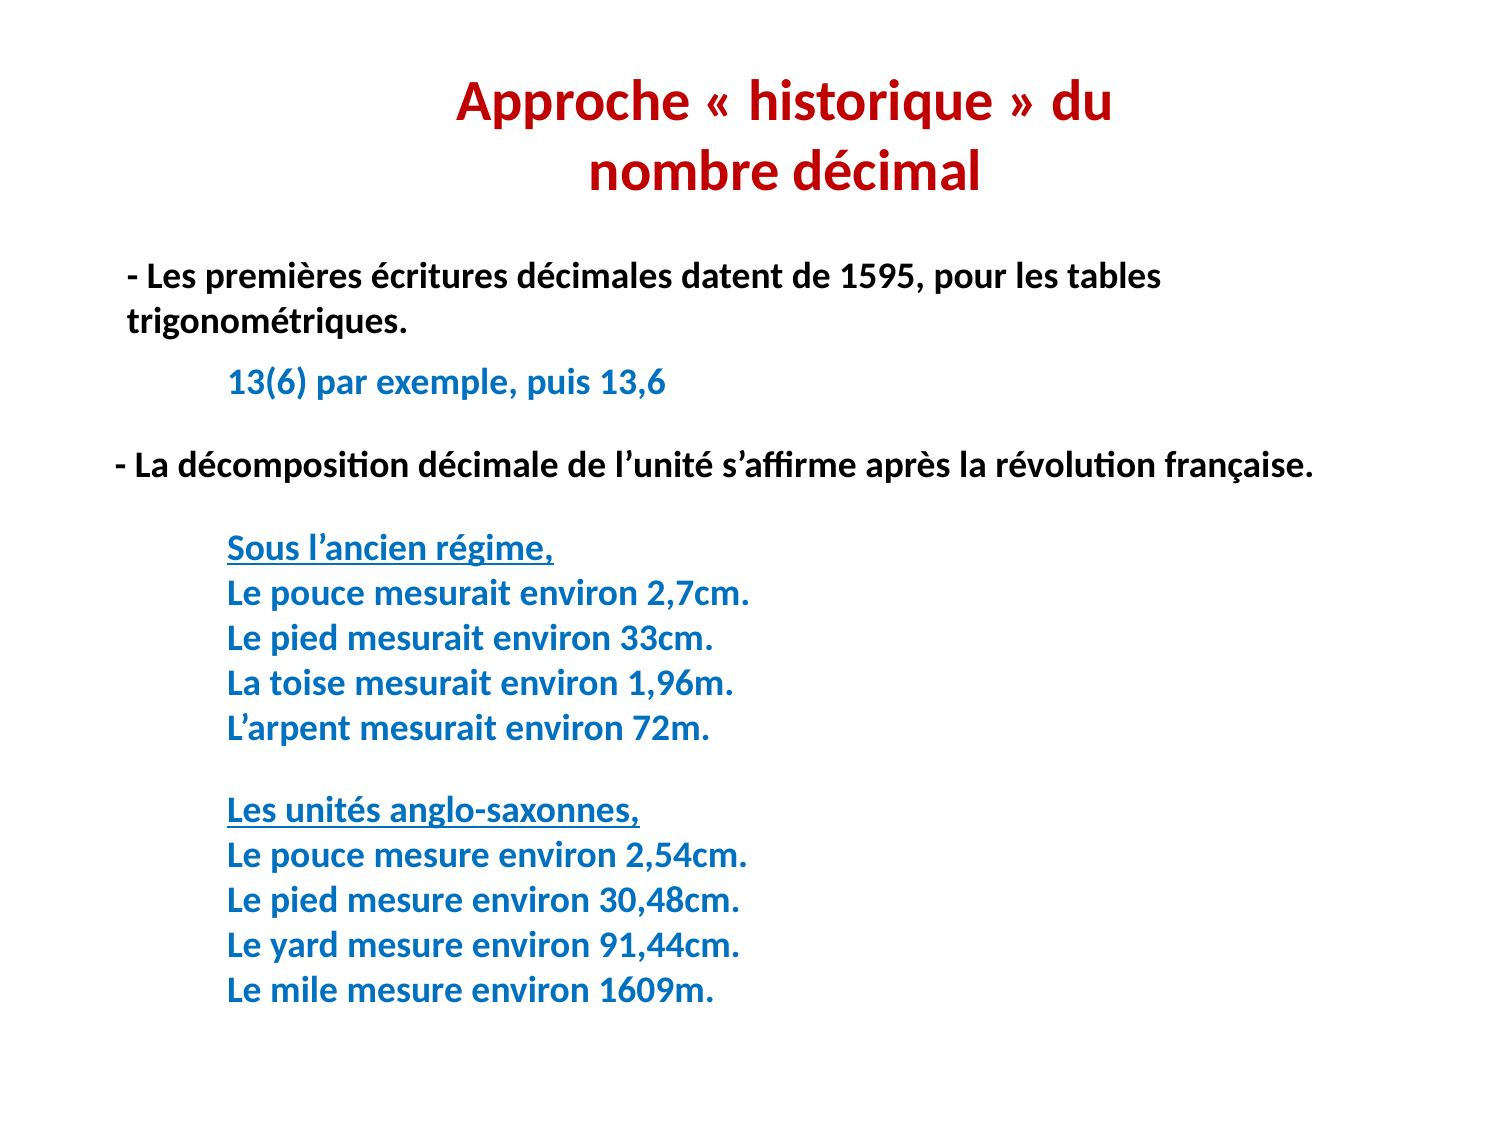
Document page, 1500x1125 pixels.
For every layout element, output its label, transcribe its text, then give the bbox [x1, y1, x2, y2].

text_box Approche « historique » du nombre décimal [383, 54, 1187, 210]
text_box - La décomposition décimale de l’unité s’affirme après la révolution française. [100, 432, 1388, 493]
text_box Sous l’ancien régime, Le pouce mesurait environ 2,7cm. Le pied mesurait environ 33cm. La toise mesurait environ 1,96m. L’arpent mesurait environ 72m. [212, 515, 1500, 778]
text_box 13(6) par exemple, puis 13,6 [212, 349, 1500, 410]
text_box Les unités anglo-saxonnes, Le pouce mesure environ 2,54cm. Le pied mesure environ 30,48cm. Le yard mesure environ 91,44cm. Le mile mesure environ 1609m. [212, 778, 1500, 1063]
text_box - Les premières écritures décimales datent de 1595, pour les tables trigonométriques. [112, 243, 1400, 349]
